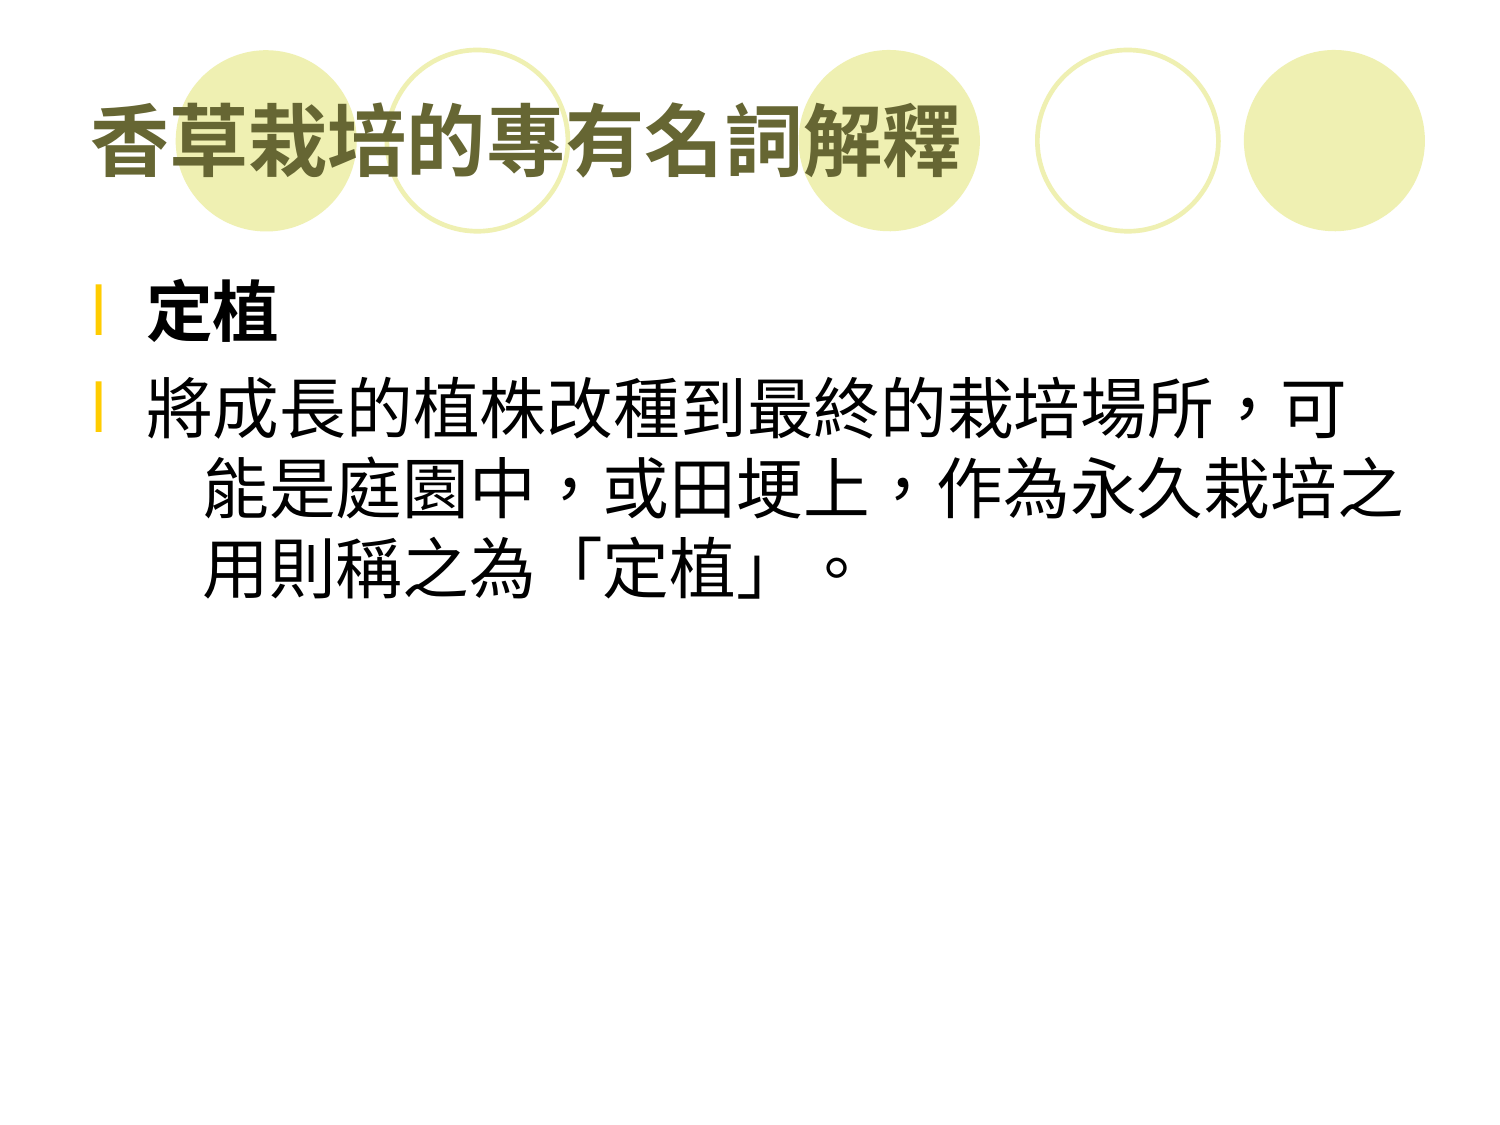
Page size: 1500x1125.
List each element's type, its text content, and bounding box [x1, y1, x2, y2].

list 定植 將成長的植株改種到最終的栽培場所，可能是庭園中，或田埂上，作為永久栽培之用則稱之為「定植」。 [75, 262, 1426, 1006]
title 香草栽培的專有名詞解釋 [75, 45, 1426, 233]
